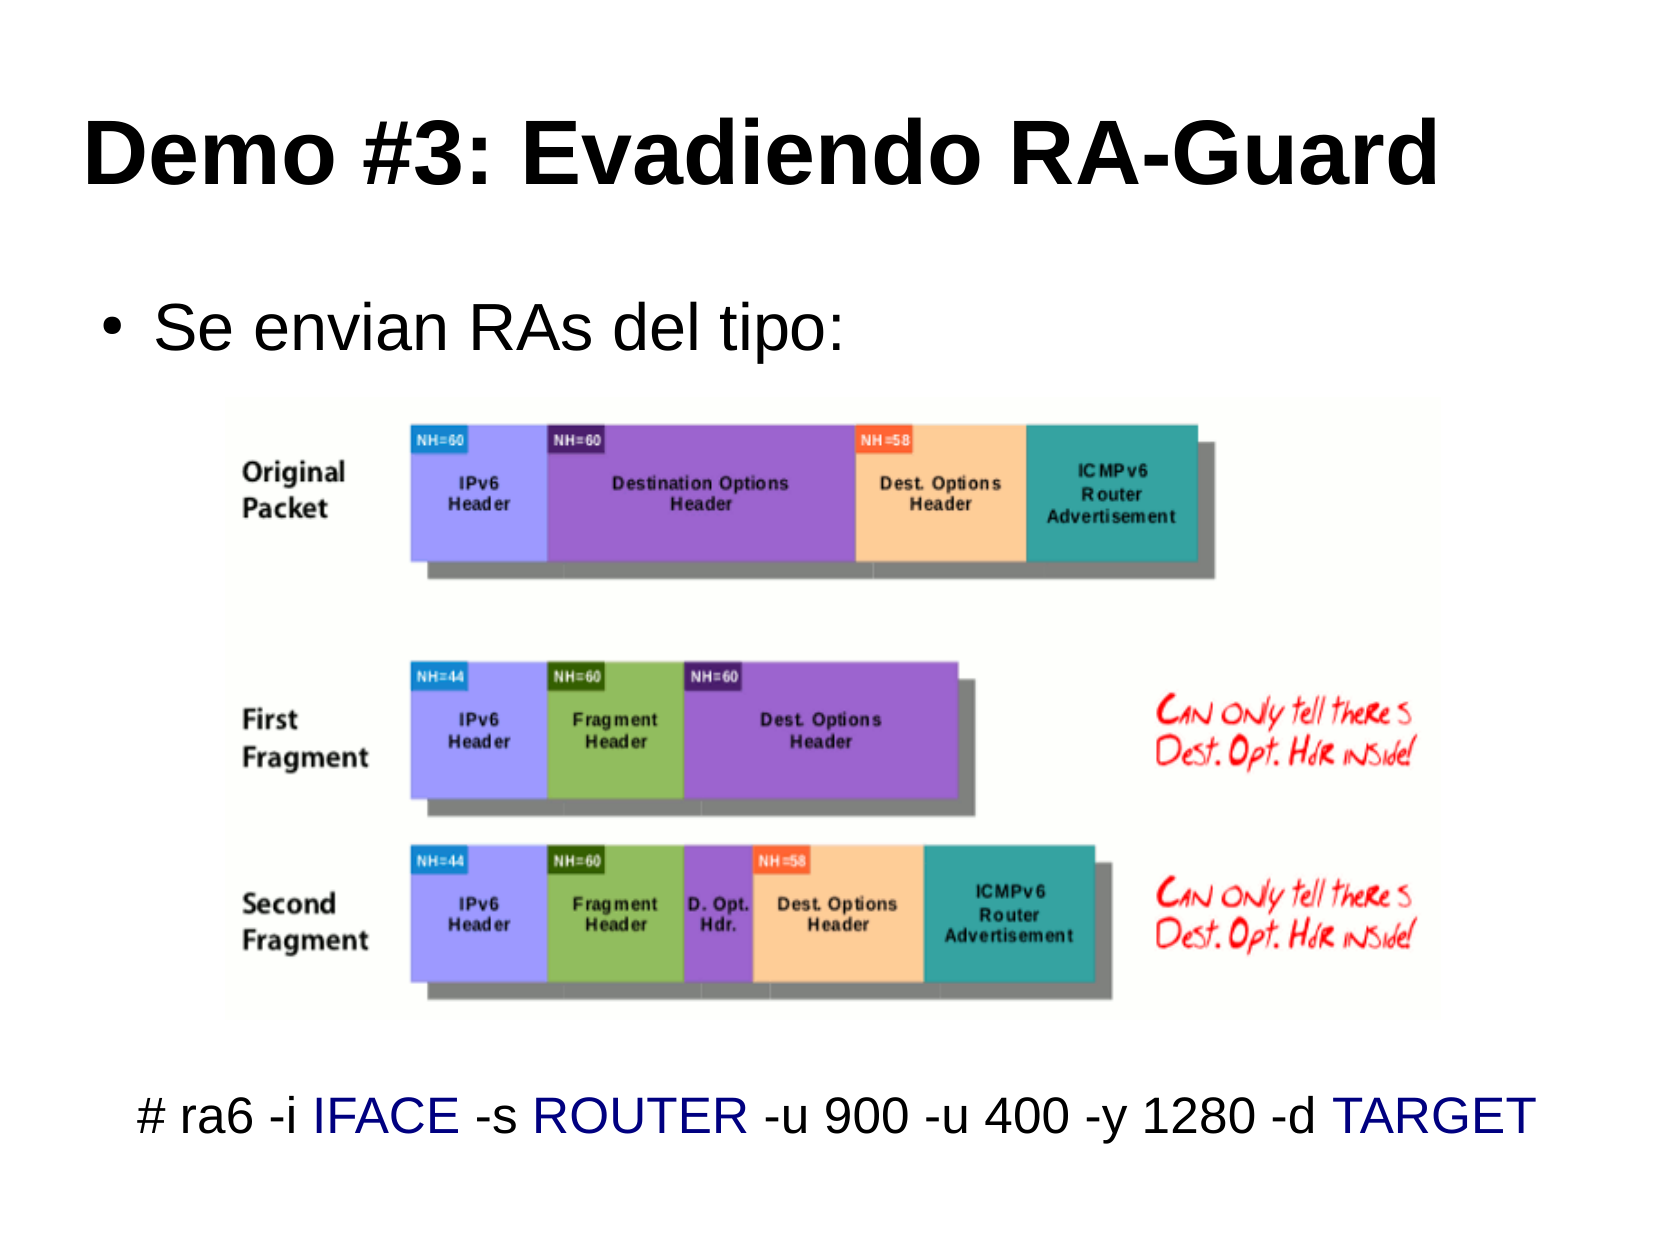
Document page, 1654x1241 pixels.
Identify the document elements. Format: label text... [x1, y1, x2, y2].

list # ra6 -i IFACE -s ROUTER -u 900 -u 400 -y 1280 -d TARGET [82, 1087, 1538, 1203]
title Demo #3: Evadiendo RA-Guard [82, 49, 1571, 257]
list Se envian RAs del tipo: [82, 290, 1538, 406]
picture [225, 397, 1441, 1021]
